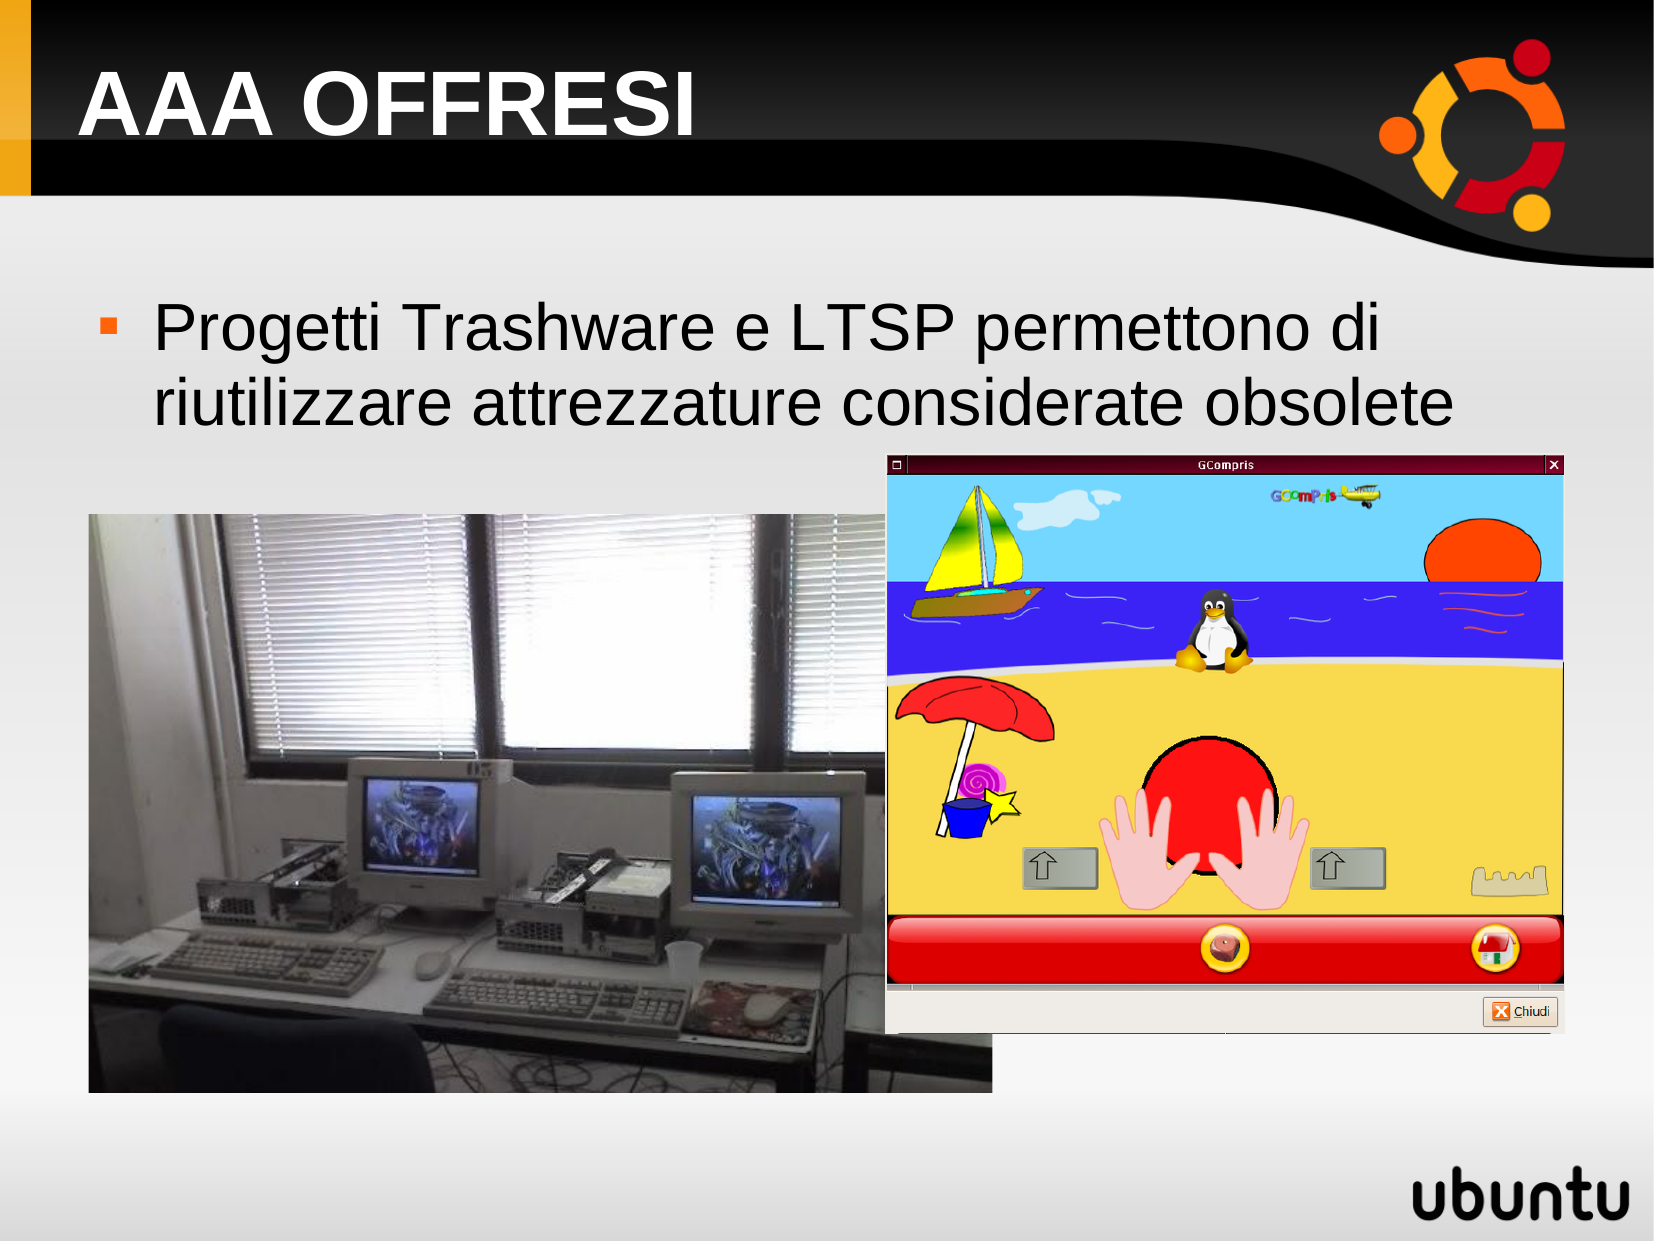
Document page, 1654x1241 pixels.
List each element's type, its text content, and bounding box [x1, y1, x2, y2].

title AAA OFFRESI [76, 7, 1565, 200]
picture [0, 0, 1654, 1241]
list Progetti Trashware e LTSP permettono di riutilizzare attrezzature considerate obsolete [82, 290, 1571, 1094]
